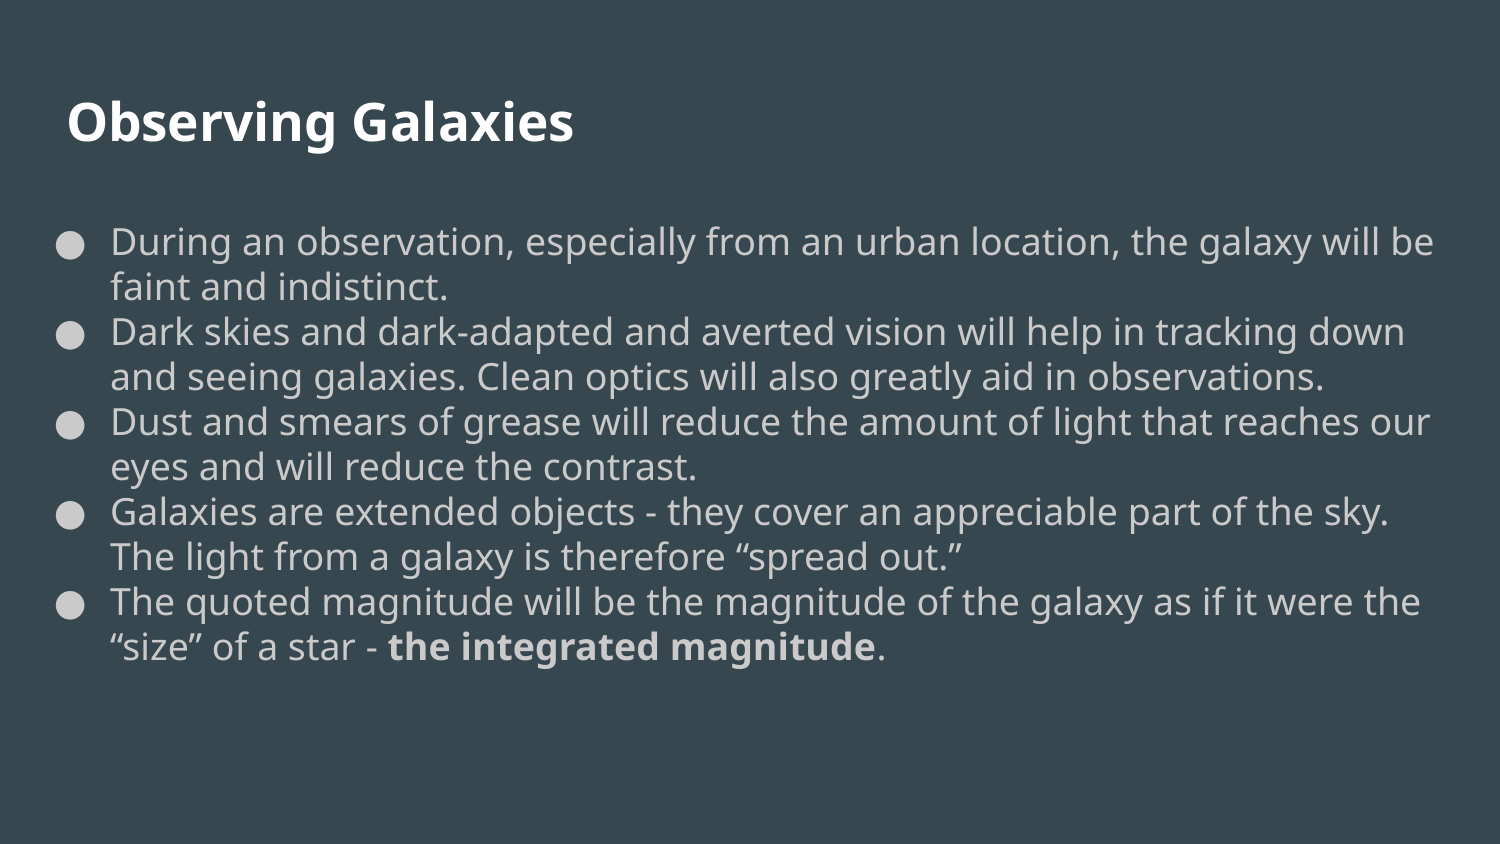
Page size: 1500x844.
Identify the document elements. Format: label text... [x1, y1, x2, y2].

text_box During an observation, especially from an urban location, the galaxy will be faint and indistinct. Dark skies and dark-adapted and averted vision will help in tracking down and seeing galaxies. Clean optics will also greatly aid in observations. Dust and smears of grease will reduce the amount of light that reaches our eyes and will reduce the contrast. Galaxies are extended objects - they cover an appreciable part of the sky. The light from a galaxy is therefore “spread out.” The quoted magnitude will be the magnitude of the galaxy as if it were the “size” of a star - the integrated magnitude. [20, 203, 1480, 684]
title Observing Galaxies [51, 72, 1449, 167]
